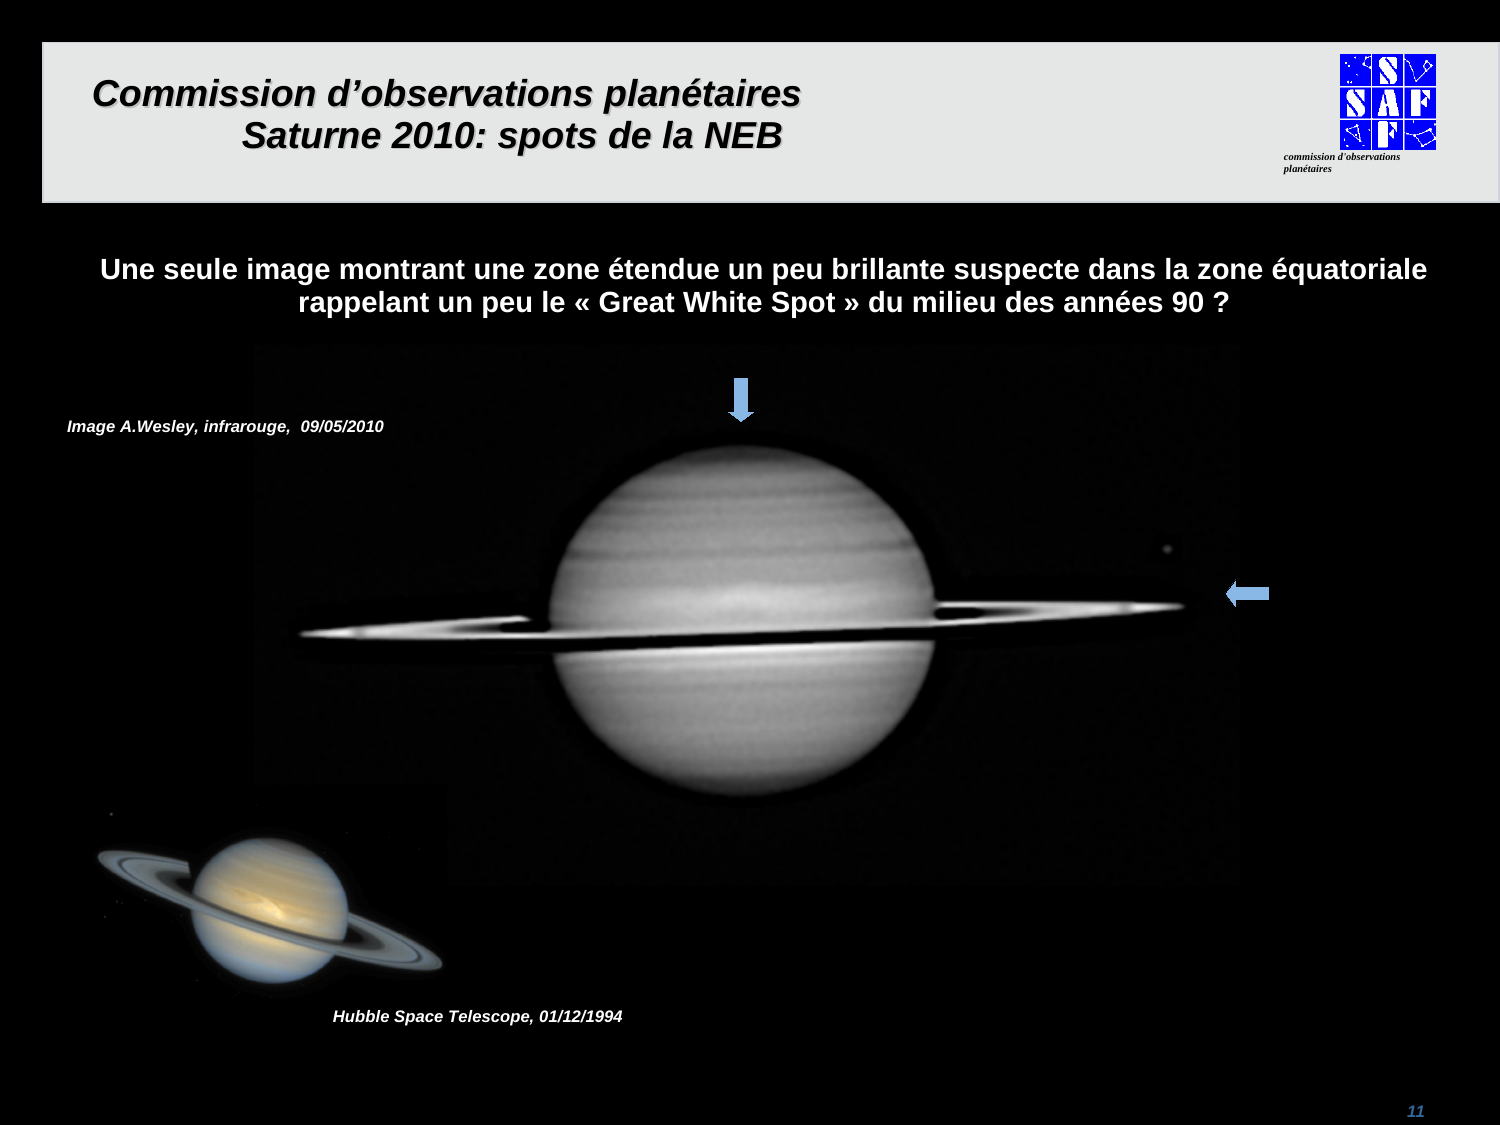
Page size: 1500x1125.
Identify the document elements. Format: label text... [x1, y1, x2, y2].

text_box Une seule image montrant une zone étendue un peu brillante suspecte dans la zone équatoriale rappelant un peu le « Great White Spot » du milieu des années 90 ? [29, 206, 1500, 1063]
picture [88, 345, 1241, 1034]
text_box Image A.Wesley, infrarouge, 09/05/2010 [52, 408, 473, 443]
text_box [1225, 578, 1270, 609]
text_box [726, 377, 756, 423]
text_box Hubble Space Telescope, 01/12/1994 [318, 998, 739, 1034]
text_box Commission d’observations planétaires Saturne 2010: spots de la NEB [76, 54, 1313, 173]
picture [1340, 54, 1436, 150]
